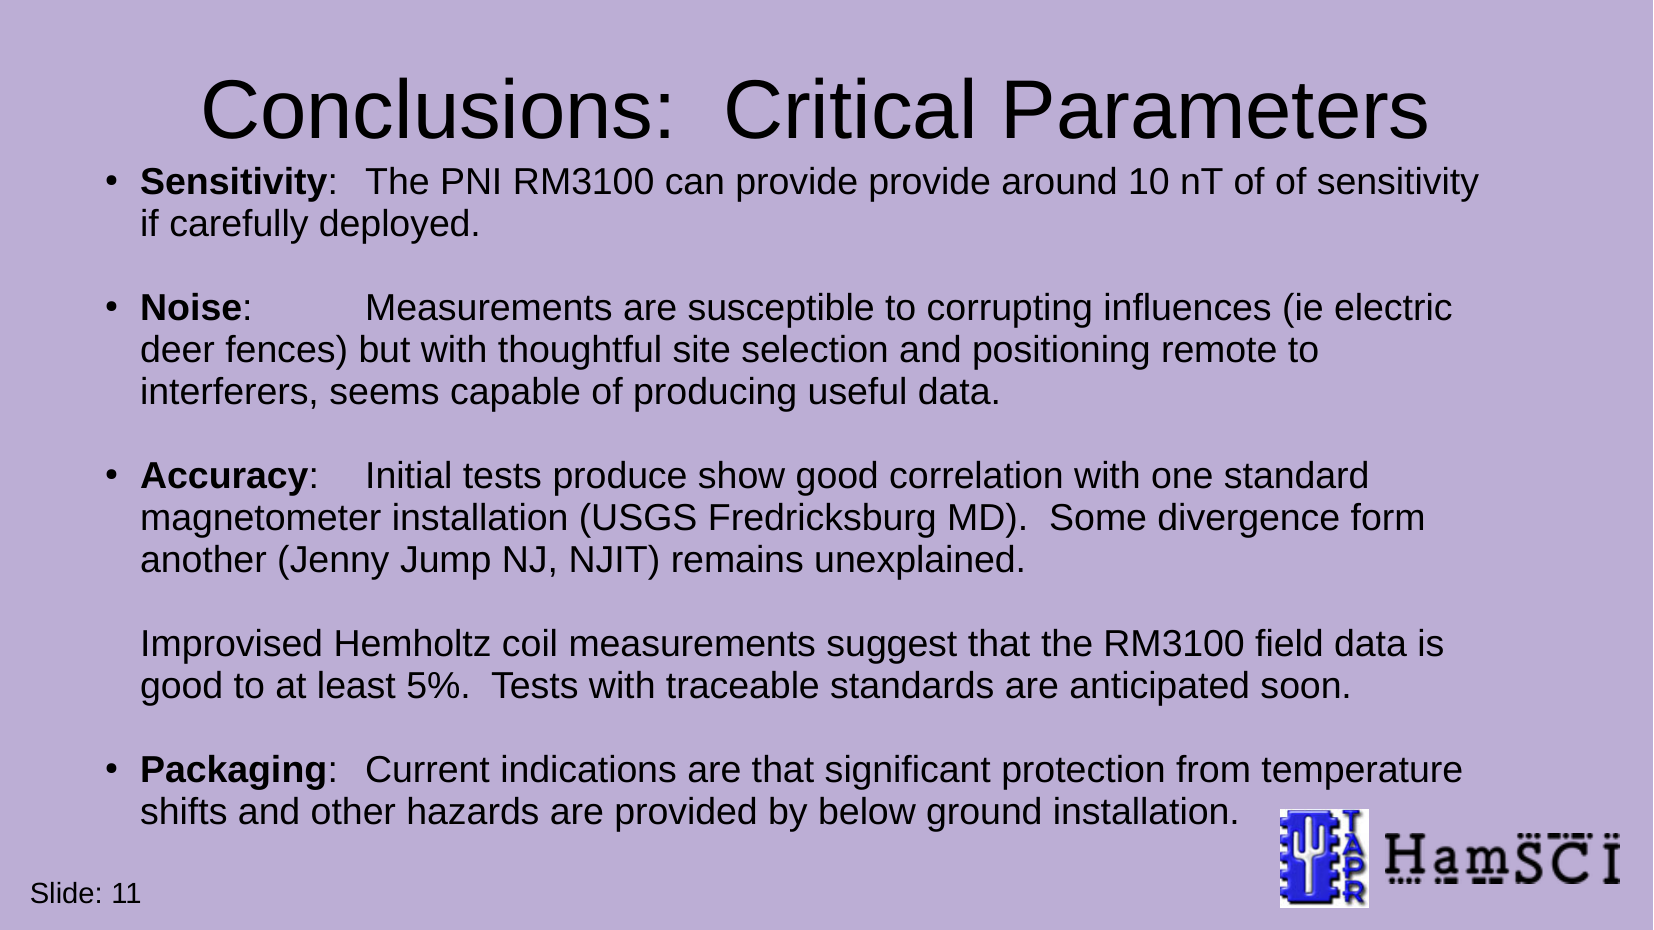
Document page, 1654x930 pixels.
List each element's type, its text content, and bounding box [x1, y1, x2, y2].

title Conclusions: Critical Parameters [72, 38, 1560, 181]
text_box Sensitivity: The PNI RM3100 can provide provide around 10 nT of of sensitivity if carefully deployed. Noise: Measurements are susceptible to corrupting influences (ie electric deer fences) but with thoughtful site selection and positioning remote to interferers, seems capable of producing useful data. Accuracy: Initial tests produce show good correlation with one standard magnetometer installation (USGS Fredricksburg MD). Some divergence form another (Jenny Jump NJ, NJIT) remains unexplained. Improvised Hemholtz coil measurements suggest that the RM3100 field data is good to at least 5%. Tests with traceable standards are anticipated soon. Packaging: Current indications are that significant protection from temperature shifts and other hazards are provided by below ground installation. [90, 153, 1495, 841]
picture [1385, 833, 1620, 884]
picture [1280, 841, 1369, 908]
